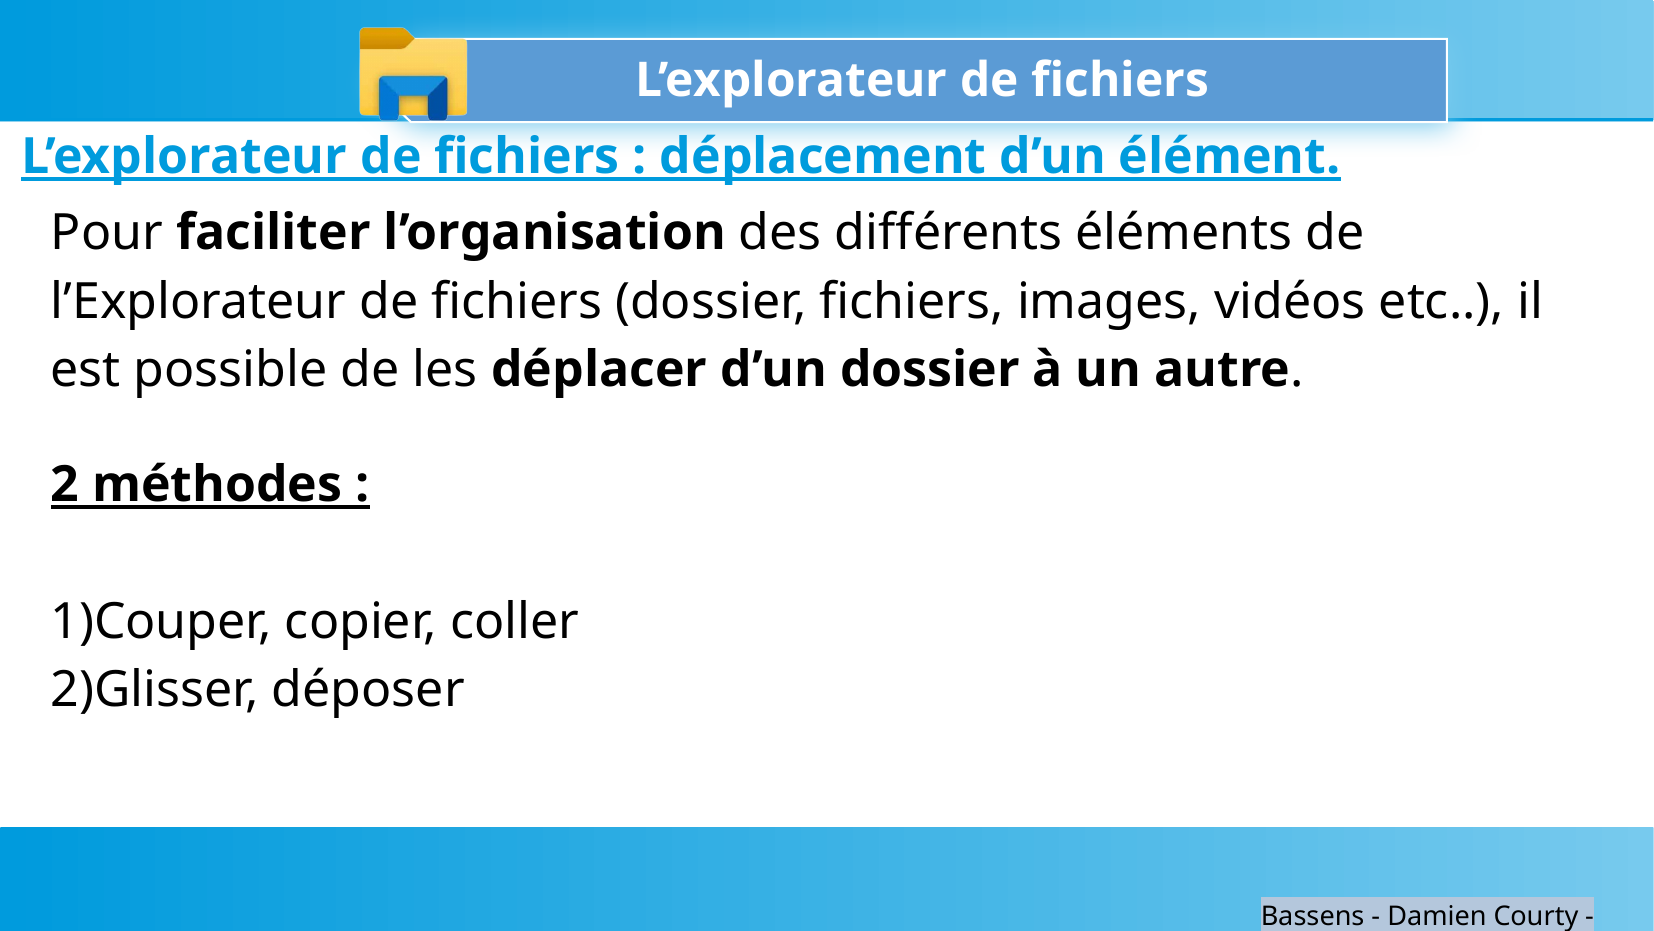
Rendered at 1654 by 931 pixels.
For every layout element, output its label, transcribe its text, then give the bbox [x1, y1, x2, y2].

text_box L’explorateur de fichiers [476, 38, 1447, 112]
text_box Pour faciliter l’organisation des différents éléments de l’Explorateur de fichiers (dossier, fichiers, images, vidéos etc..), il est possible de les déplacer d’un dossier à un autre. [36, 188, 1625, 381]
text_box L’explorateur de fichiers : déplacement d’un élément. [6, 112, 1565, 228]
text_box 2 méthodes : Couper, copier, coller Glisser, déposer [36, 440, 1625, 691]
text_box Bassens - Damien Courty - 2024 [1246, 889, 1654, 931]
picture [354, 21, 476, 125]
